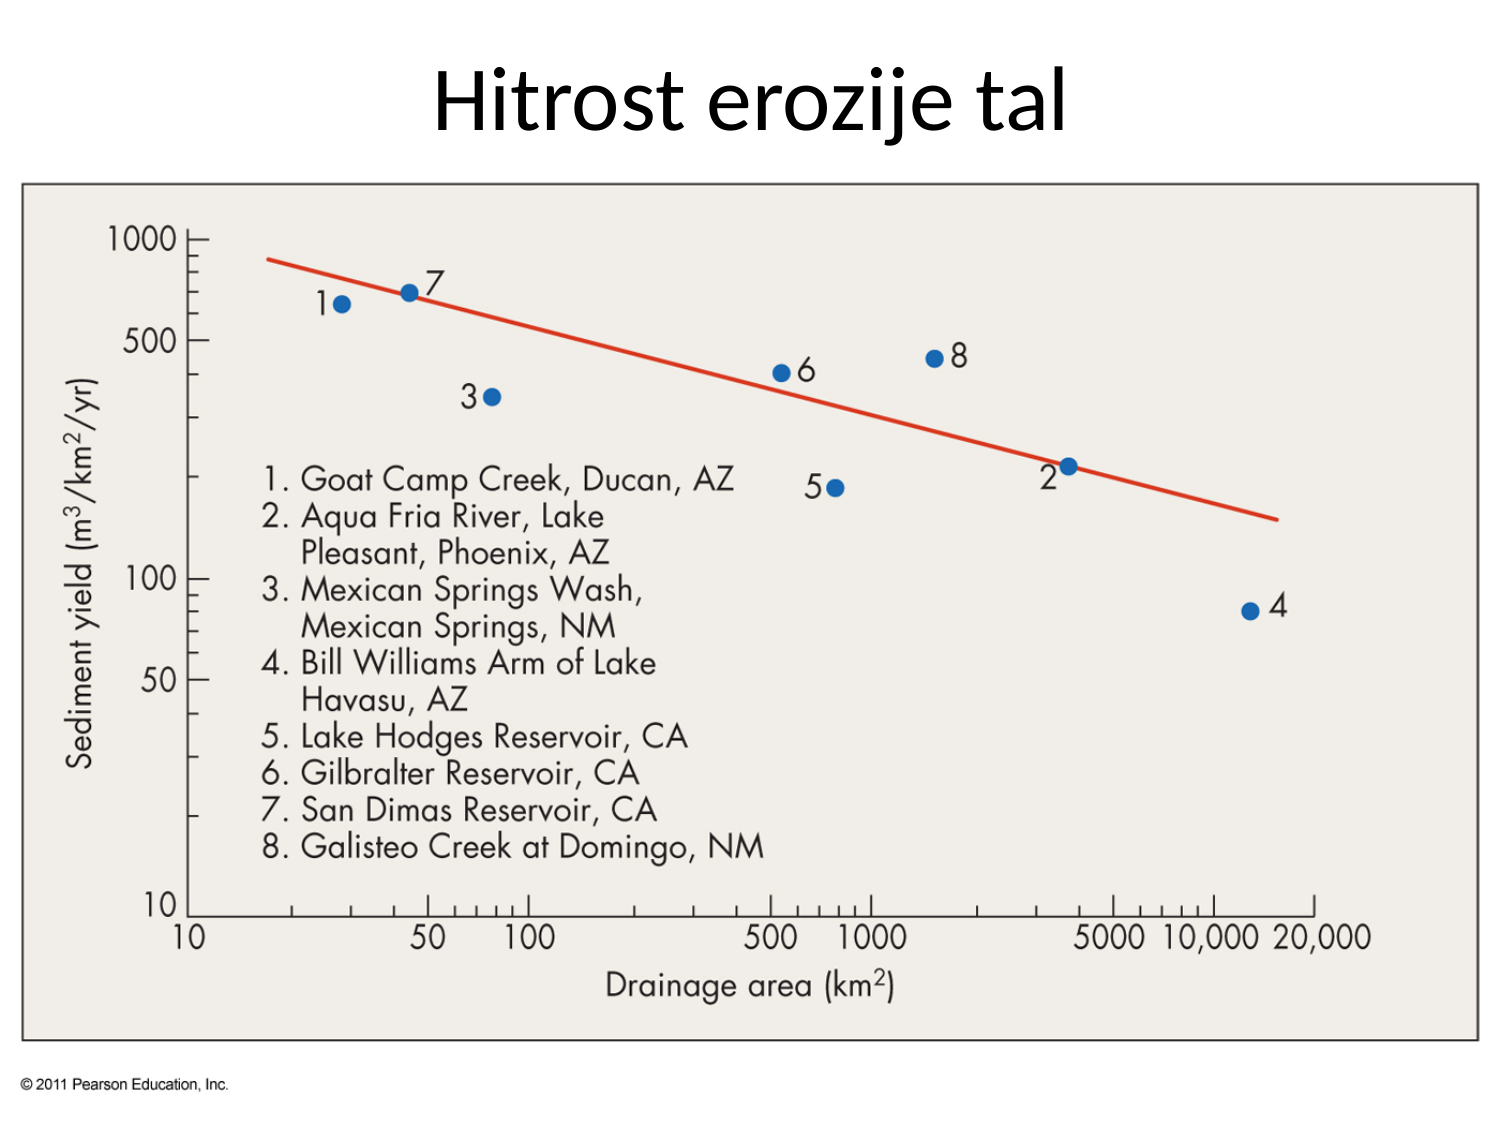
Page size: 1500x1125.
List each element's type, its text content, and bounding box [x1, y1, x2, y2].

picture [0, 160, 1500, 1125]
title Hitrost erozije tal [76, 0, 1427, 160]
